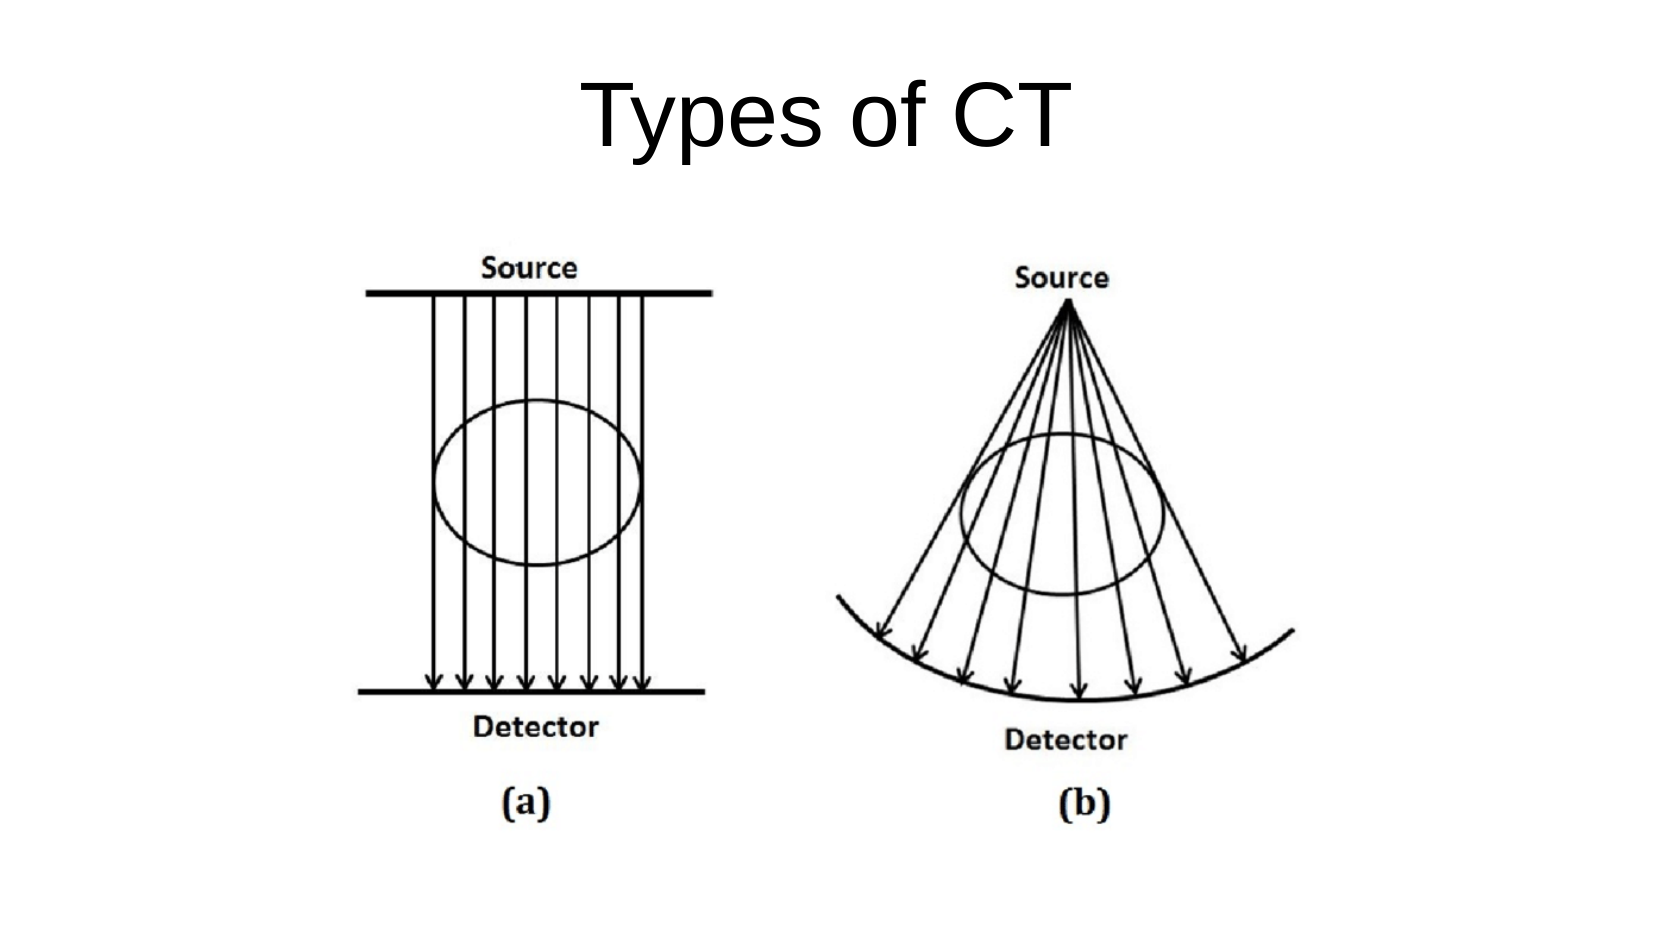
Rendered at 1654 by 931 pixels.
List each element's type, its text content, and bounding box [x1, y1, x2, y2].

picture [302, 217, 1313, 850]
title Types of CT [82, 37, 1571, 193]
